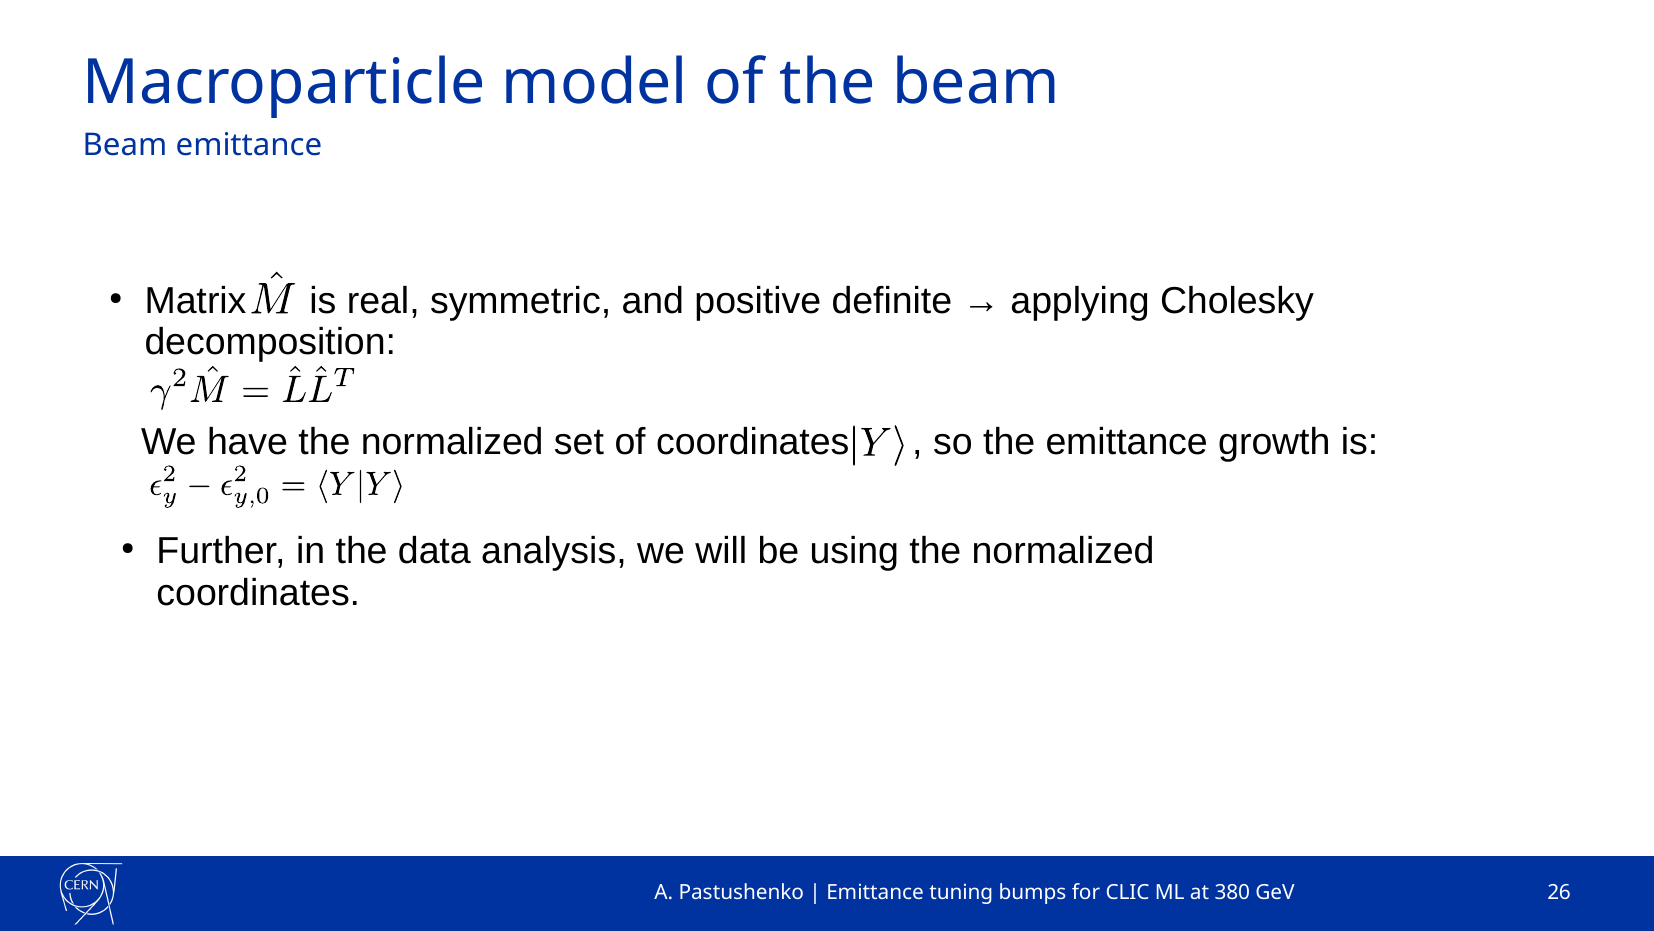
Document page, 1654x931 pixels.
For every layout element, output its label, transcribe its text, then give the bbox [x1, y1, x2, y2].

text_box We have the normalized set of coordinates , so the emittance growth is: [126, 413, 1497, 473]
text_box [850, 425, 904, 466]
text_box [150, 465, 402, 508]
text_box [150, 365, 355, 411]
title Macroparticle model of the beam Beam emittance [82, 37, 1571, 193]
text_box [251, 271, 296, 314]
text_box Matrix is real, symmetric, and positive definite → applying Cholesky decomposition: [94, 271, 1477, 371]
text_box Further, in the data analysis, we will be using the normalized coordinates. [106, 521, 1371, 621]
picture [56, 859, 127, 928]
